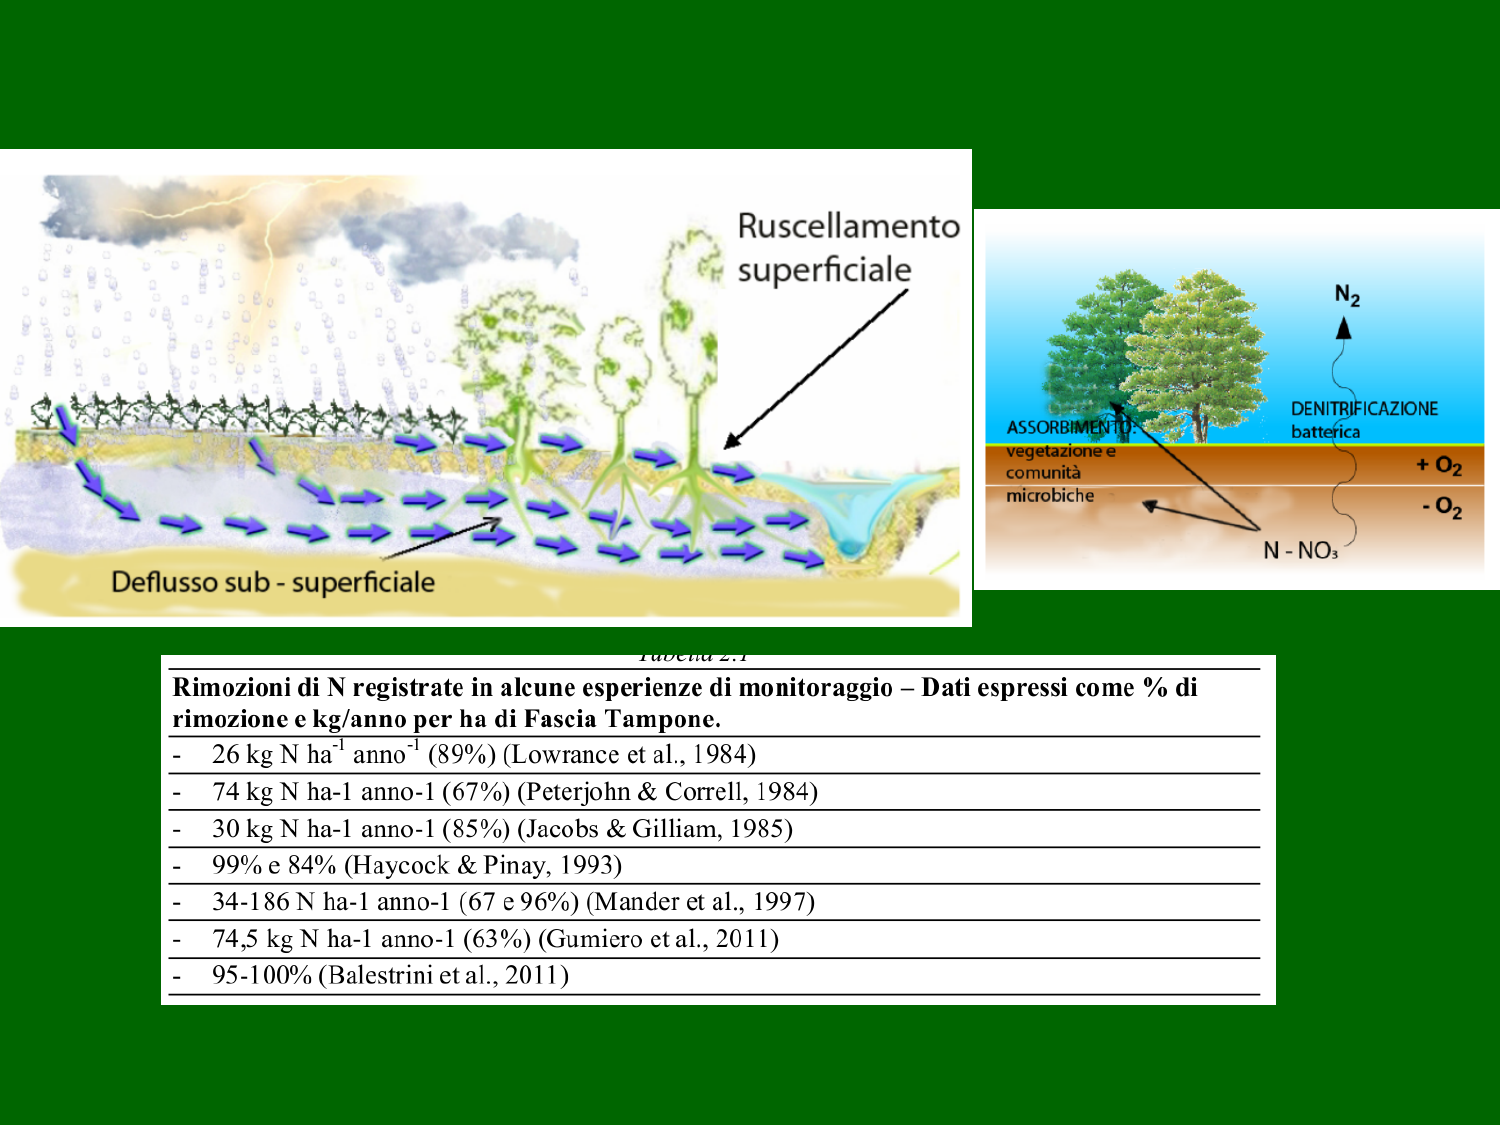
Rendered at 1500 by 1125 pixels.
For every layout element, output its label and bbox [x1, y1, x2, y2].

picture [0, 149, 972, 627]
picture [974, 209, 1500, 590]
picture [161, 655, 1276, 1006]
